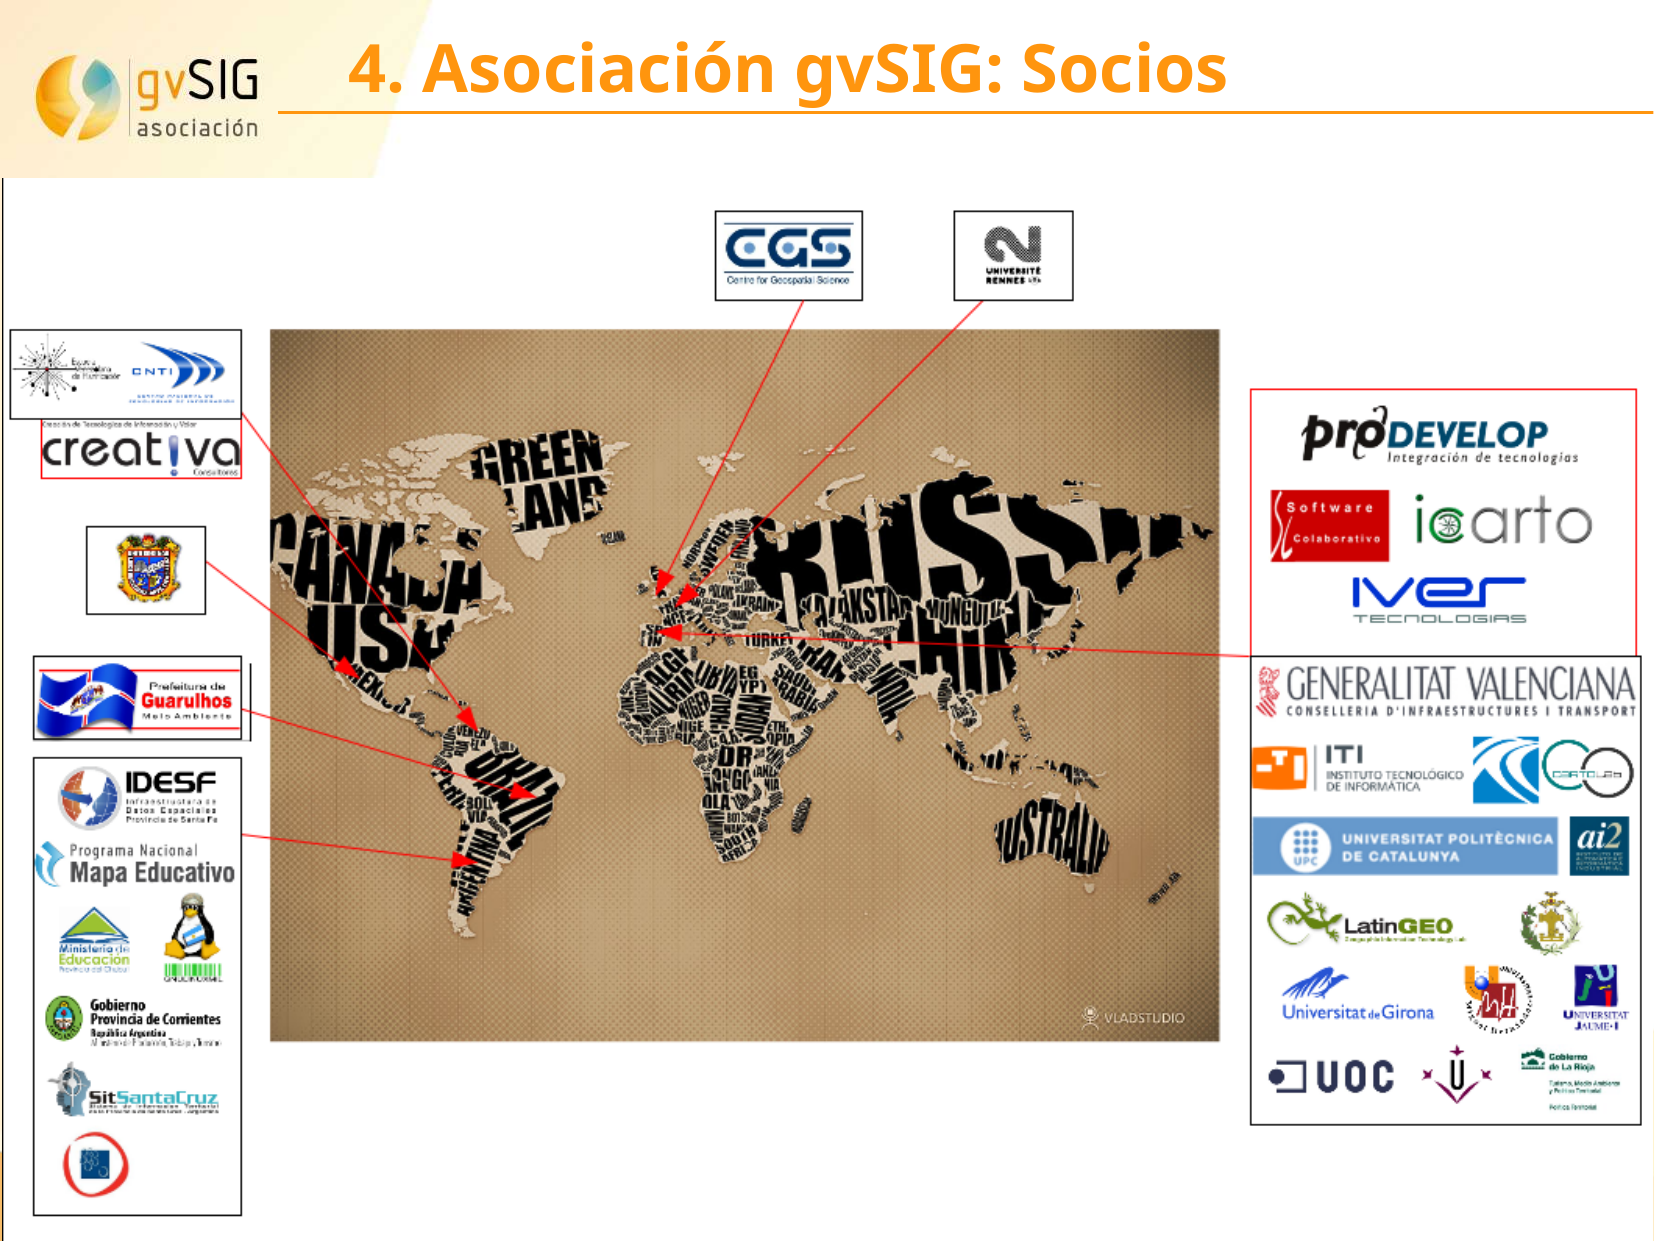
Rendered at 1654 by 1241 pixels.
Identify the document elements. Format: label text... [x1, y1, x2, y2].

picture [0, 0, 1654, 1241]
title 4. Asociación gvSIG: Socios [348, 17, 1512, 116]
